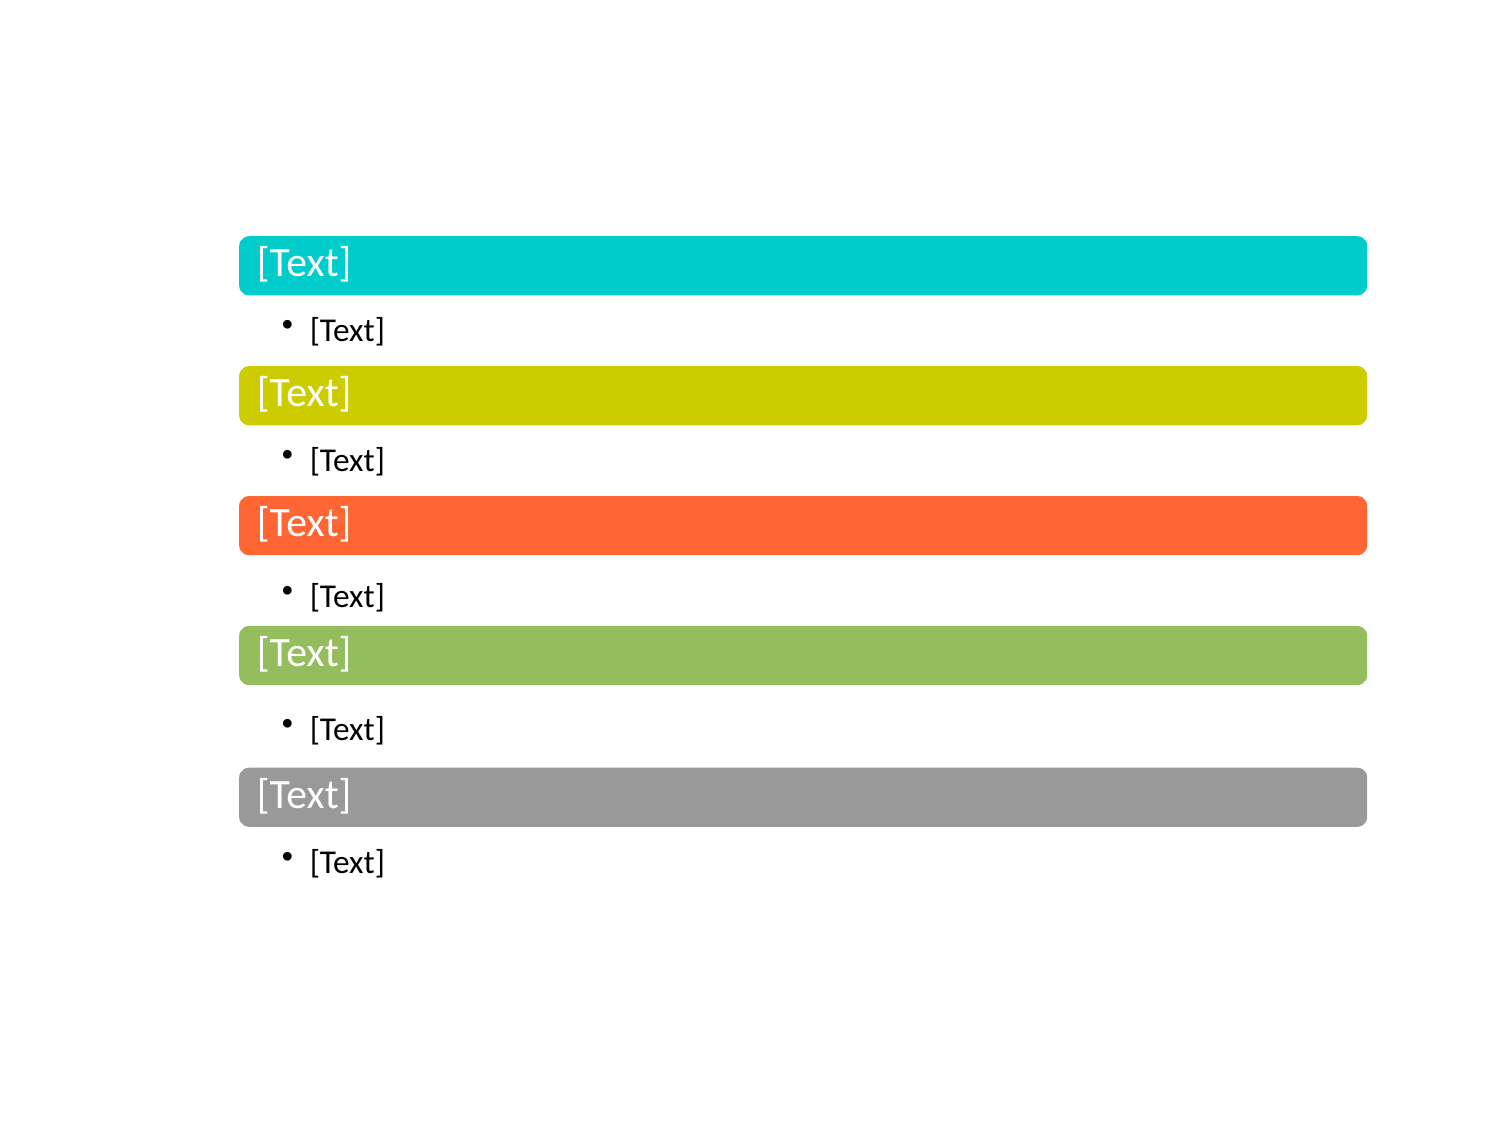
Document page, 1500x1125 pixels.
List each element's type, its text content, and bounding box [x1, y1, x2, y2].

text_box [Text] [239, 496, 1368, 556]
text_box [Text] [239, 625, 1368, 686]
text_box [Text] [249, 438, 1250, 494]
text_box [Text] [239, 366, 1368, 426]
text_box [Text] [249, 308, 1250, 364]
text_box [Text] [249, 574, 1250, 625]
text_box [Text] [239, 236, 1368, 296]
text_box [Text] [249, 840, 1250, 895]
text_box [Text] [249, 707, 1250, 762]
text_box [Text] [239, 767, 1368, 827]
